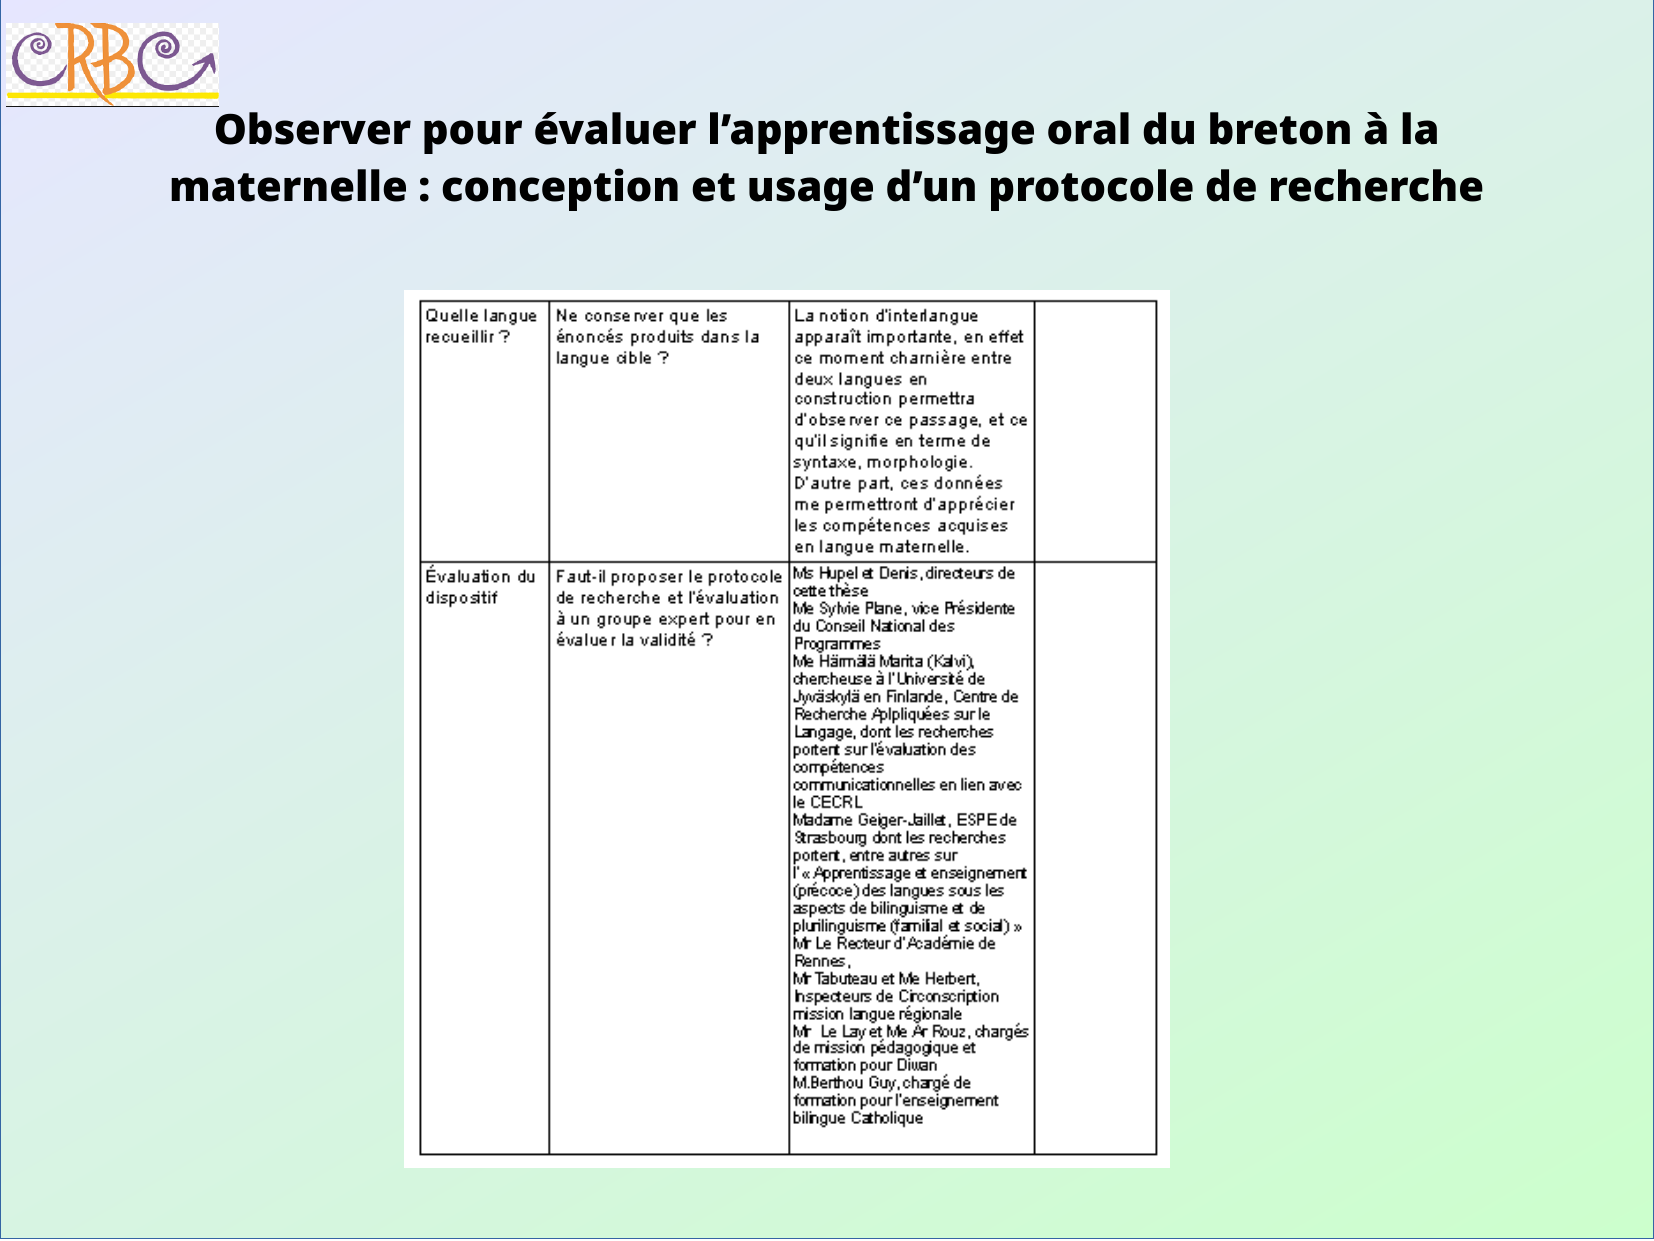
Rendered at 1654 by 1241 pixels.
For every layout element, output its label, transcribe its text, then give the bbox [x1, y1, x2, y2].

title Observer pour évaluer l’apprentissage oral du breton à la maternelle : conception et usage d’un protocole de recherche [153, 52, 1501, 260]
picture [6, 23, 219, 107]
picture [404, 290, 1170, 1168]
